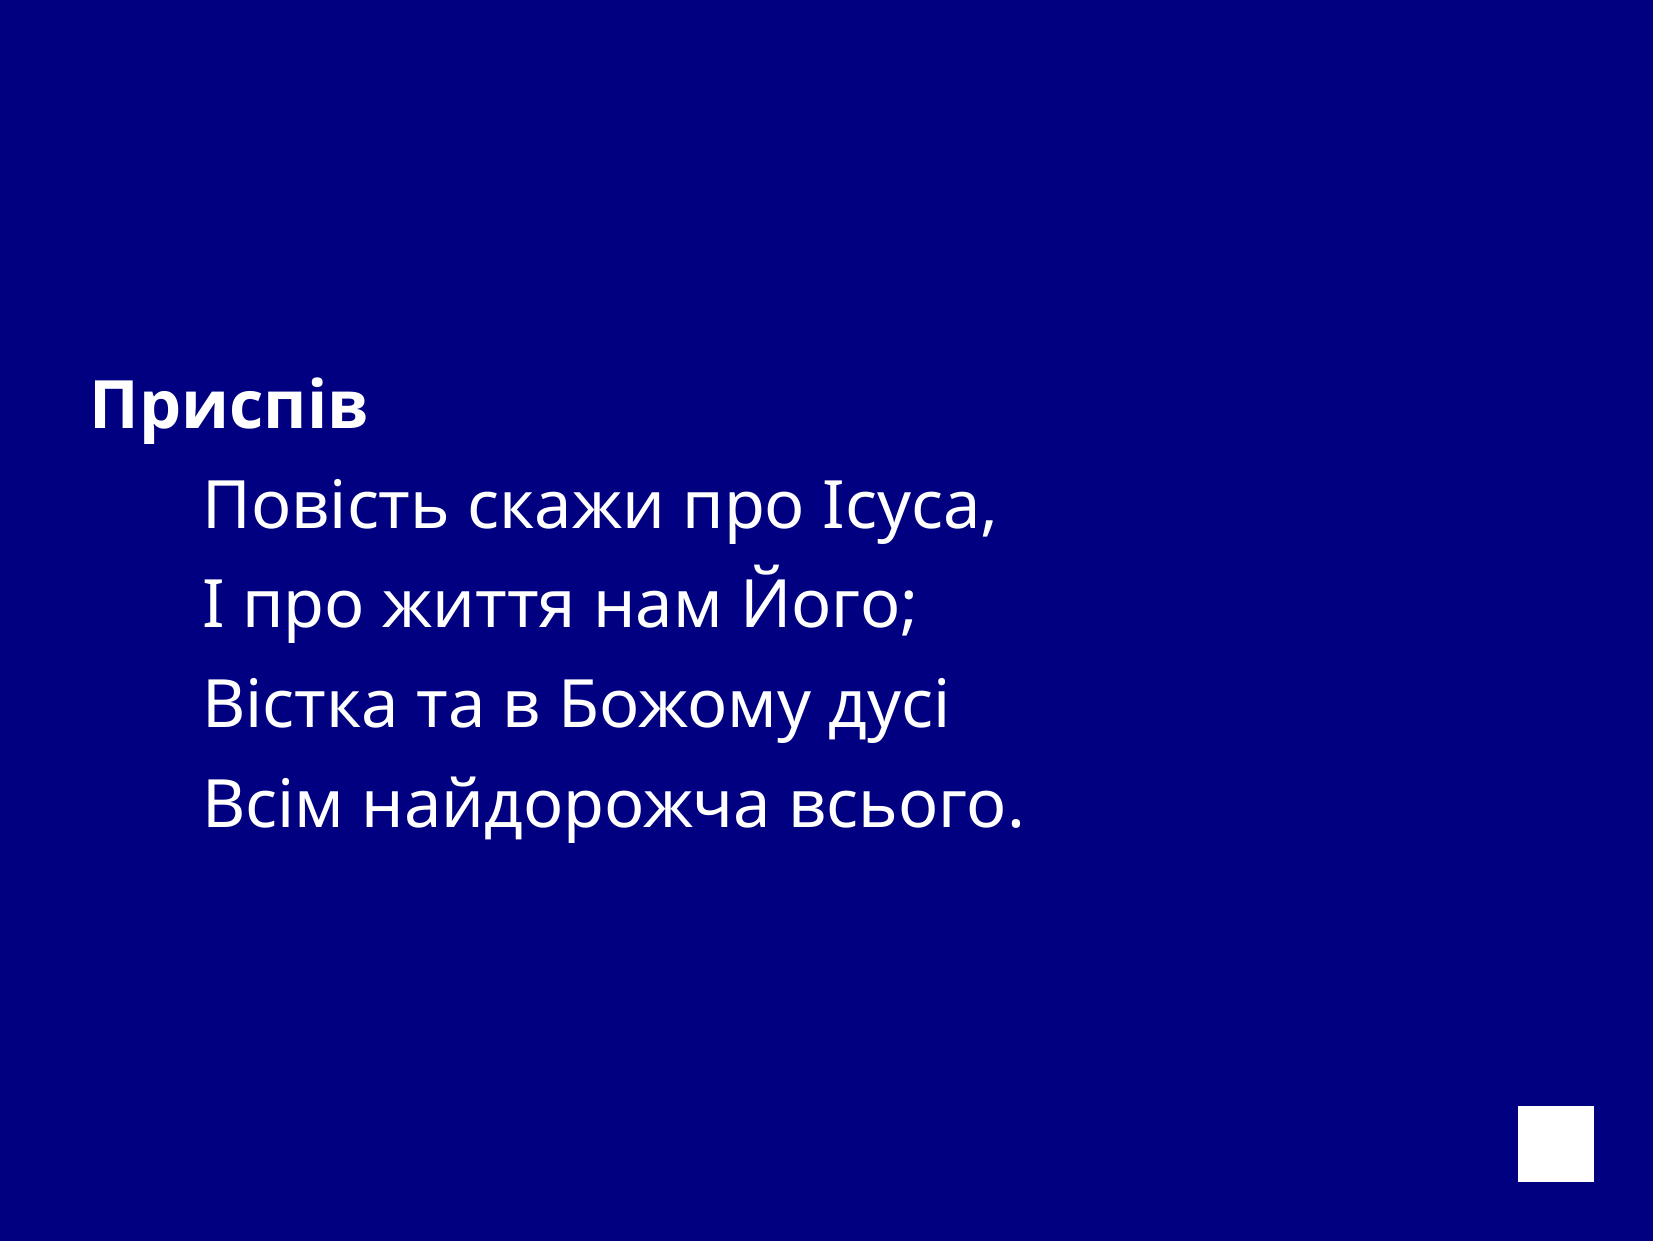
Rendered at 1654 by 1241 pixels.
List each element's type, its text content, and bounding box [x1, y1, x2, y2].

text_box Приспів Повість скажи про Ісуса, І про життя нам Його; Вістка та в Божому дусі Всім найдорожча всього. [75, 150, 1576, 1163]
text_box [1518, 1106, 1594, 1182]
